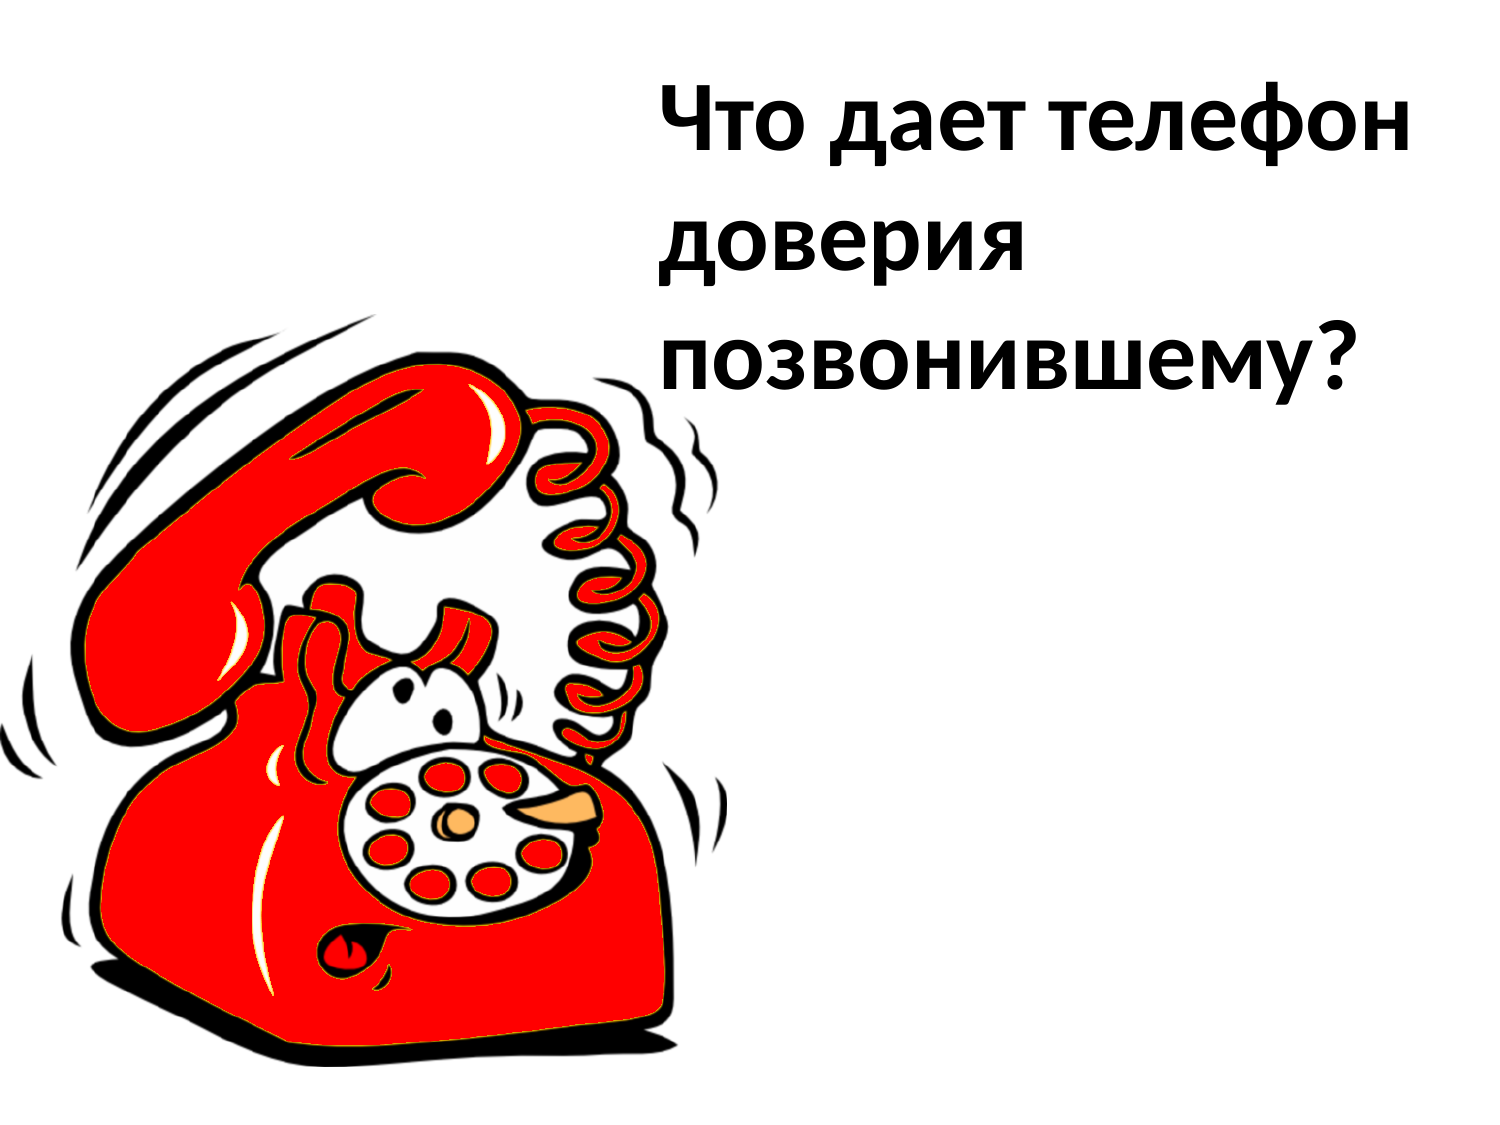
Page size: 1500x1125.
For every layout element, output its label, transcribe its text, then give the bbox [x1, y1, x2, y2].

picture [0, 314, 727, 1067]
text_box Что дает телефон доверия позвонившему? [643, 42, 1500, 418]
